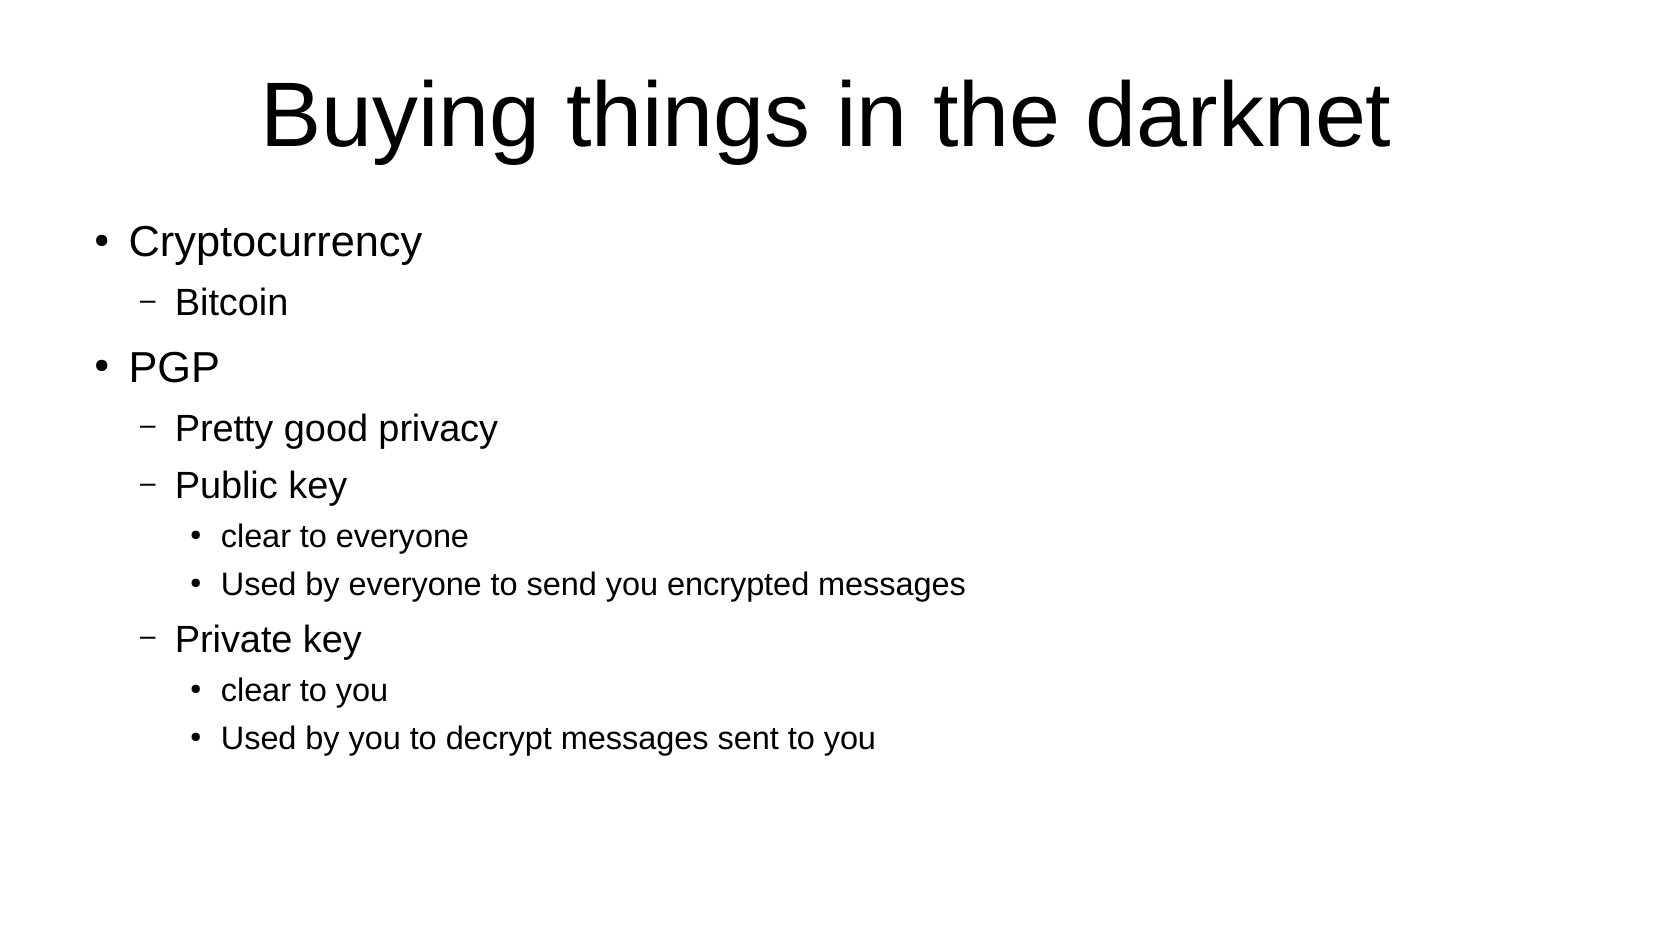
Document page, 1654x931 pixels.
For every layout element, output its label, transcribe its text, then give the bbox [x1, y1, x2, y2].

list Cryptocurrency Bitcoin PGP Pretty good privacy Public key clear to everyone Used by everyone to send you encrypted messages Private key clear to you Used by you to decrypt messages sent to you [82, 217, 1571, 758]
title Buying things in the darknet [82, 37, 1571, 193]
